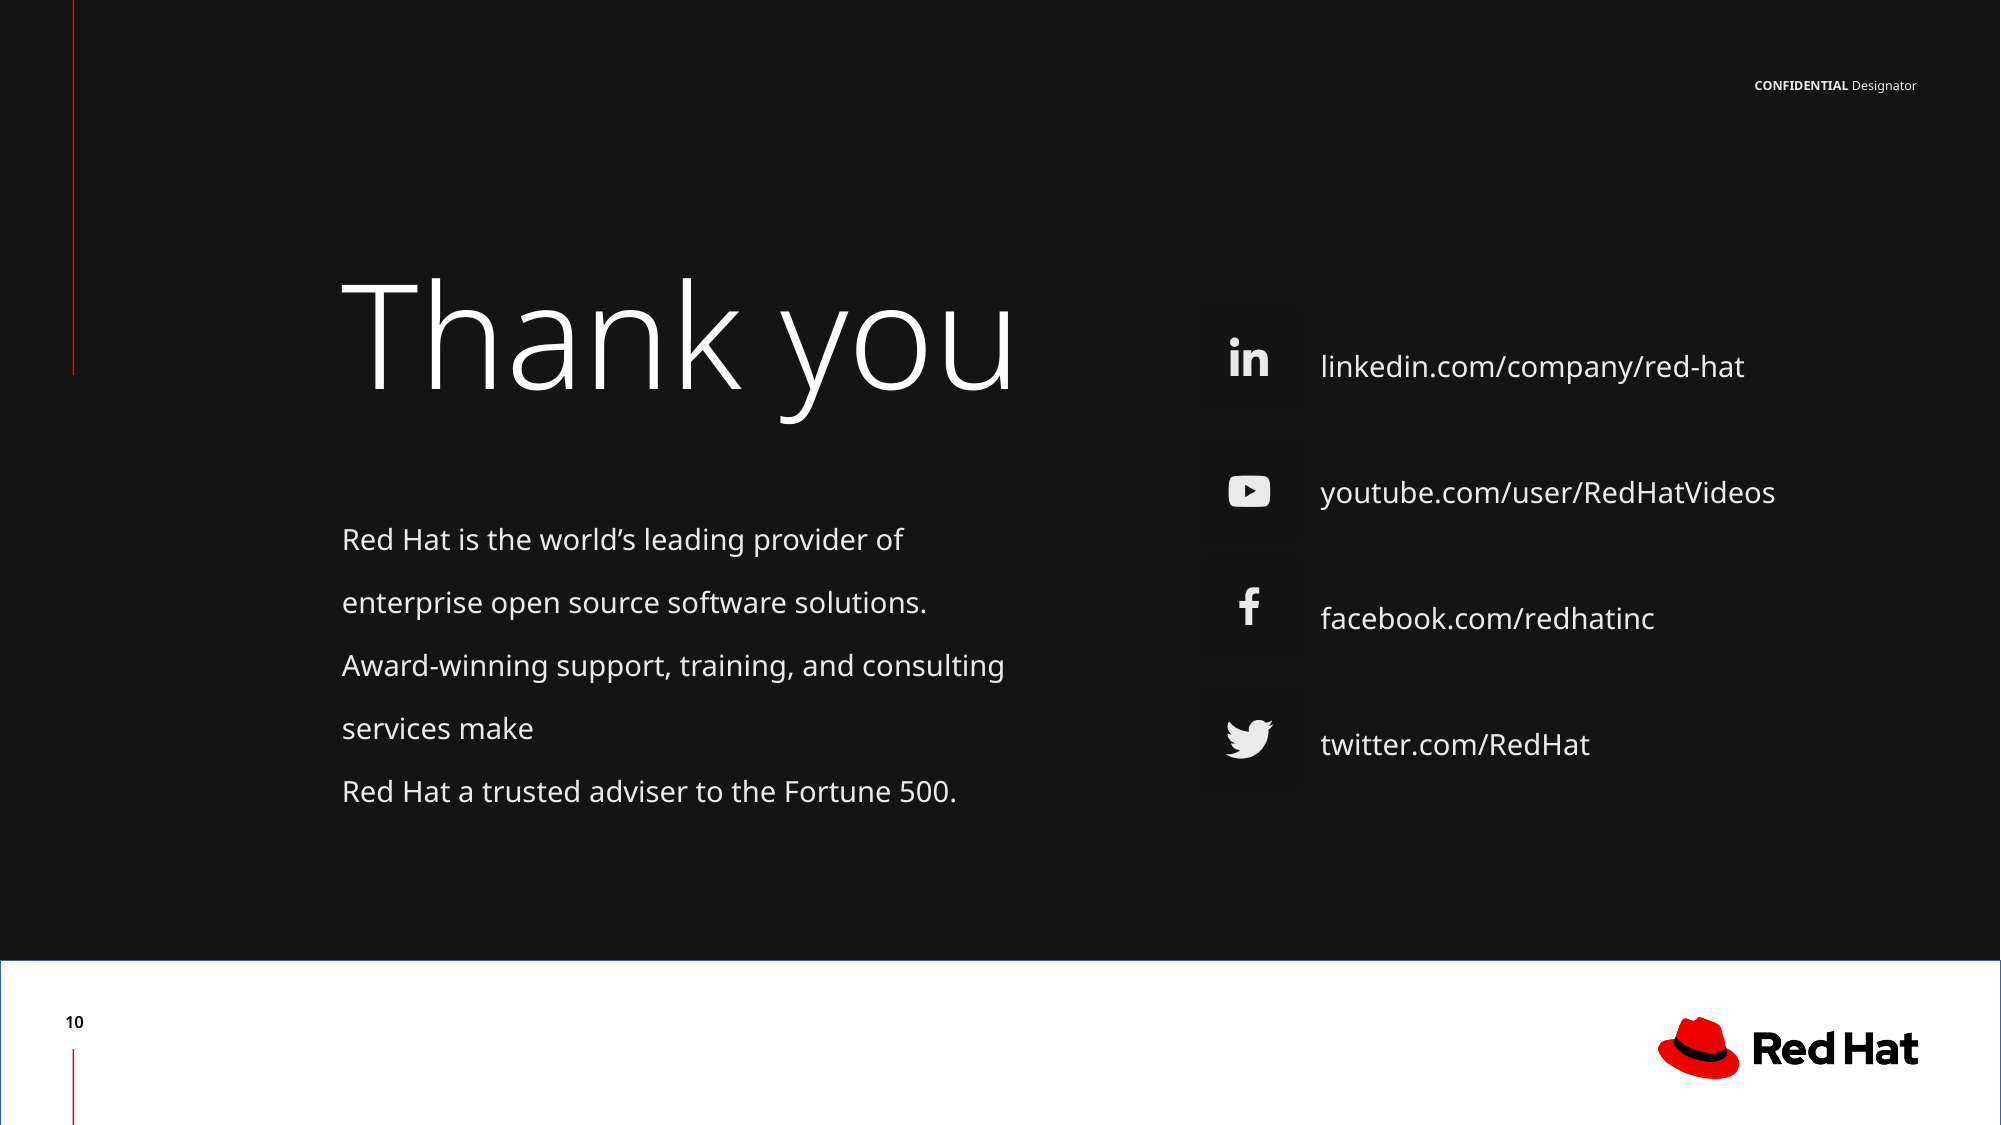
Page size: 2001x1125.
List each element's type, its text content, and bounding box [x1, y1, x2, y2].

picture [1201, 308, 1297, 405]
text_box Red Hat is the world’s leading provider of enterprise open source software solutions. Award-winning support, training, and consulting services make Red Hat a trusted adviser to the Fortune 500. [341, 493, 1022, 744]
picture [1201, 691, 1297, 787]
picture [1201, 558, 1297, 654]
picture [1658, 1017, 1918, 1079]
picture [1201, 443, 1297, 539]
title Thank you [341, 93, 1147, 419]
